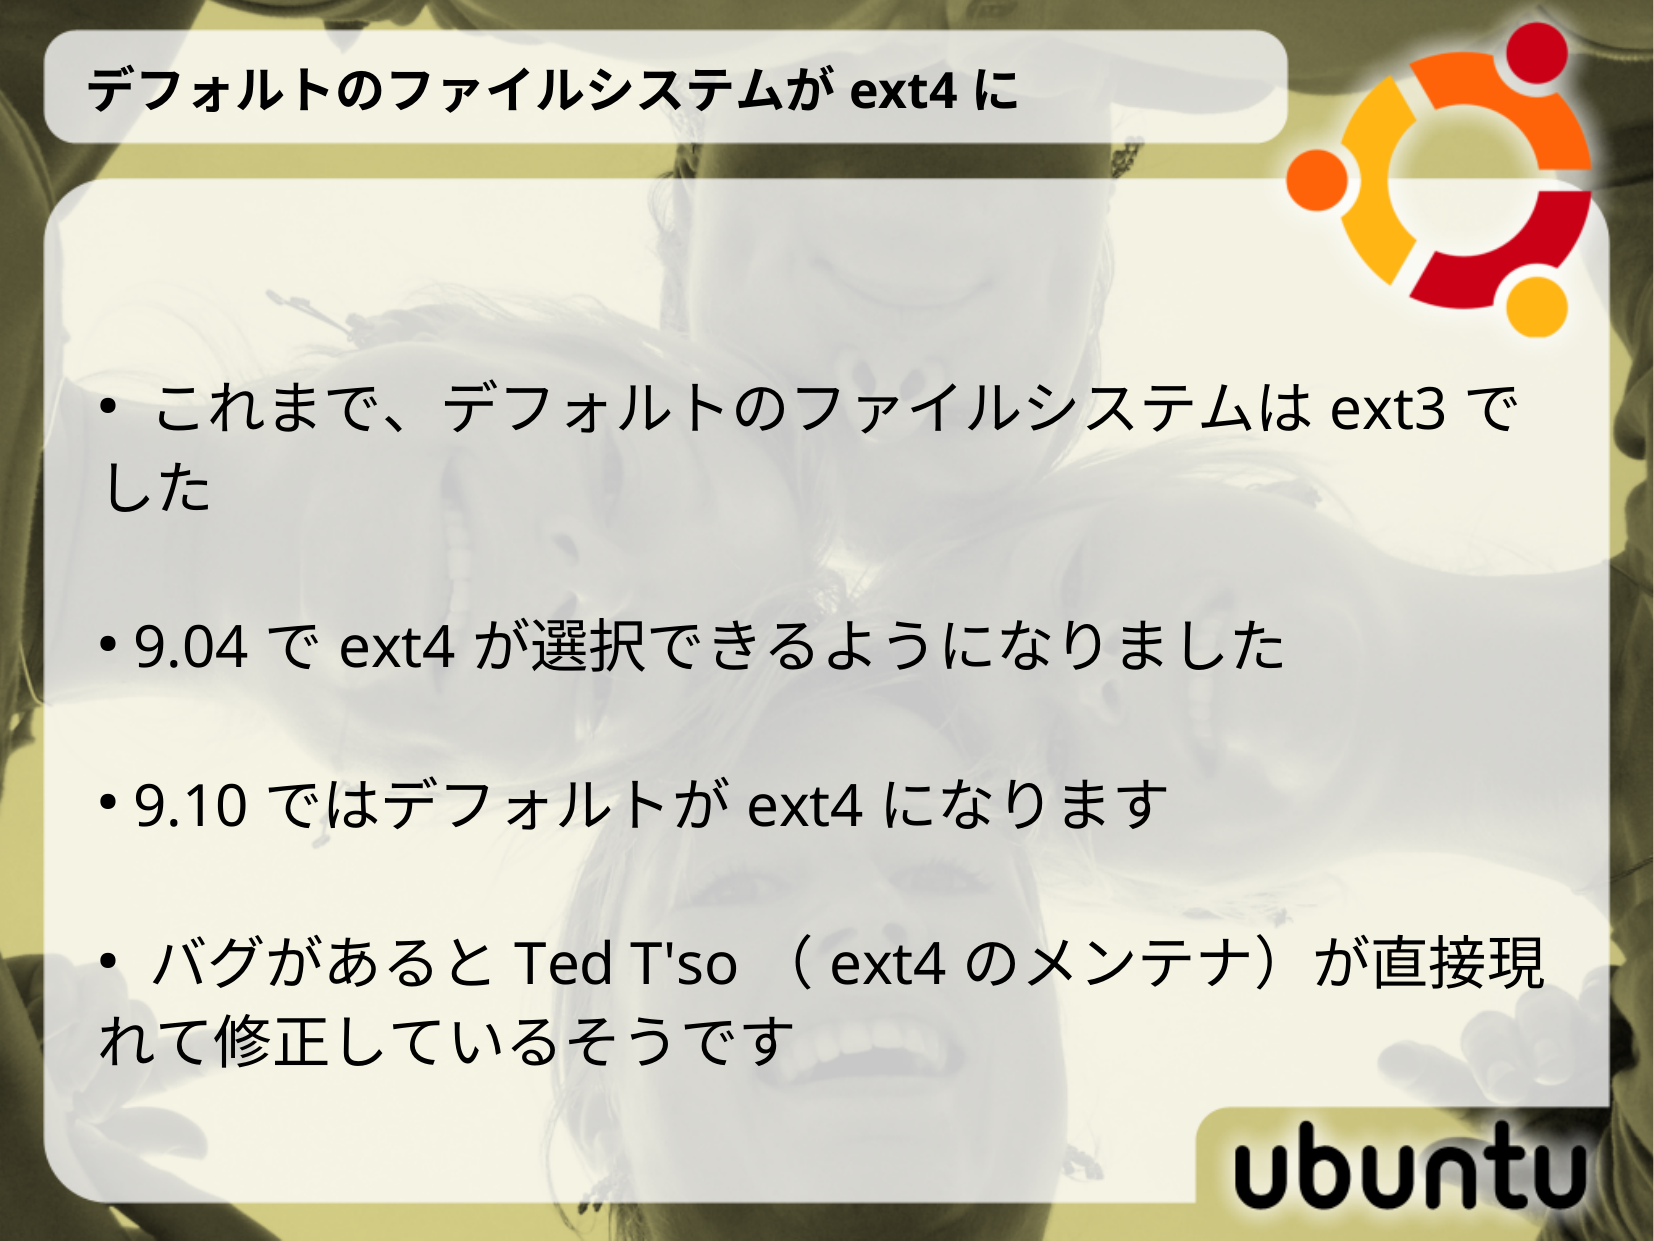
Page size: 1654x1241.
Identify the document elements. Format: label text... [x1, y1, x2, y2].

text_box これまで、デフォルトのファイルシステムはext3でした 9.04でext4が選択できるようになりました 9.10ではデフォルトがext4になります バグがあるとTed T'so（ext4のメンテナ）が直接現れて修正しているそうです [82, 360, 1595, 1119]
text_box デフォルトのファイルシステムがext4に [70, 47, 1122, 127]
picture [0, 0, 1654, 1241]
